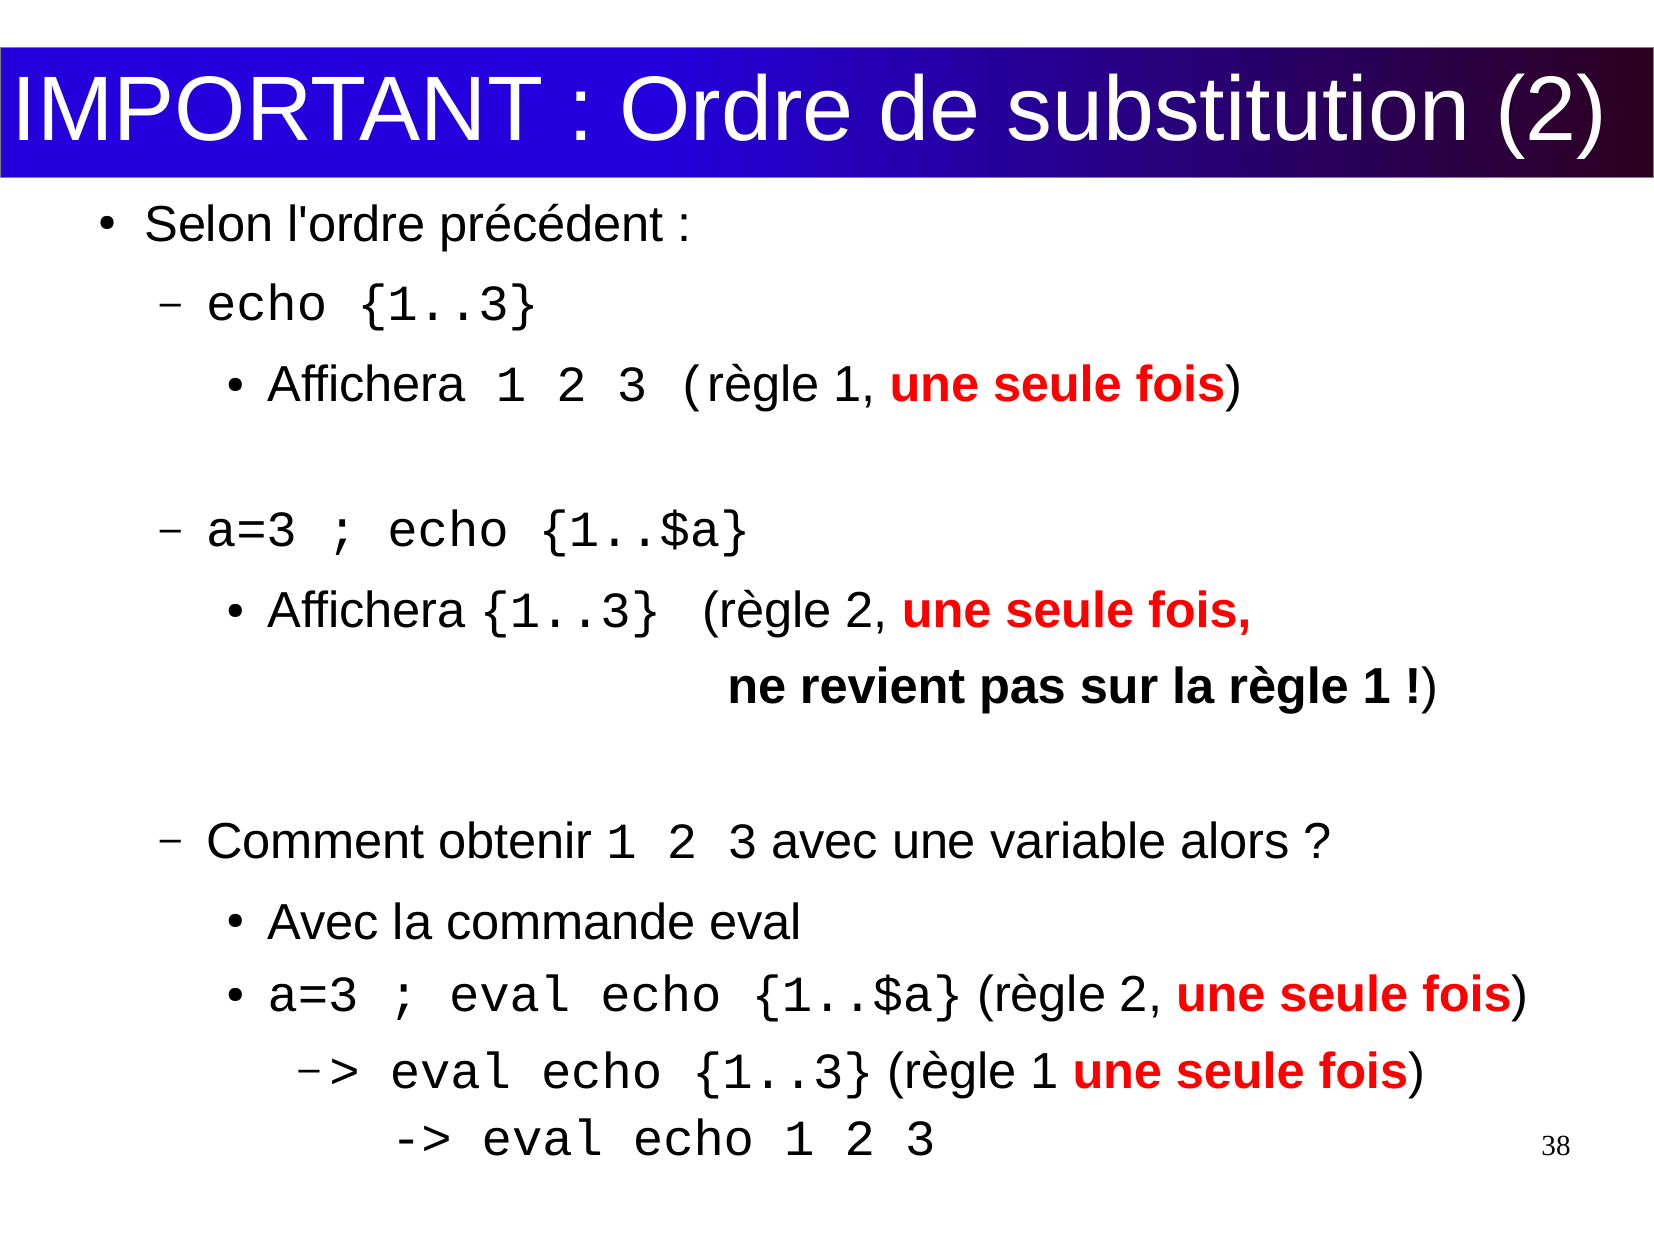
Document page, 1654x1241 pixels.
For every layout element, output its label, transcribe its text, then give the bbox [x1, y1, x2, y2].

title IMPORTANT : Ordre de substitution (2) [11, 5, 1642, 213]
list Selon l'ordre précédent : echo {1..3} Affichera 1 2 3 (règle 1, une seule fois) a=3 ; echo {1..$a} Affichera {1..3} (règle 2, une seule fois, ne revient pas sur la règle 1 !) Comment obtenir 1 2 3 avec une variable alors ? Avec la commande eval a=3 ; eval echo {1..$a} (règle 2, une seule fois) > eval echo {1..3} (règle 1 une seule fois) -> eval echo 1 2 3 [82, 195, 1630, 1193]
